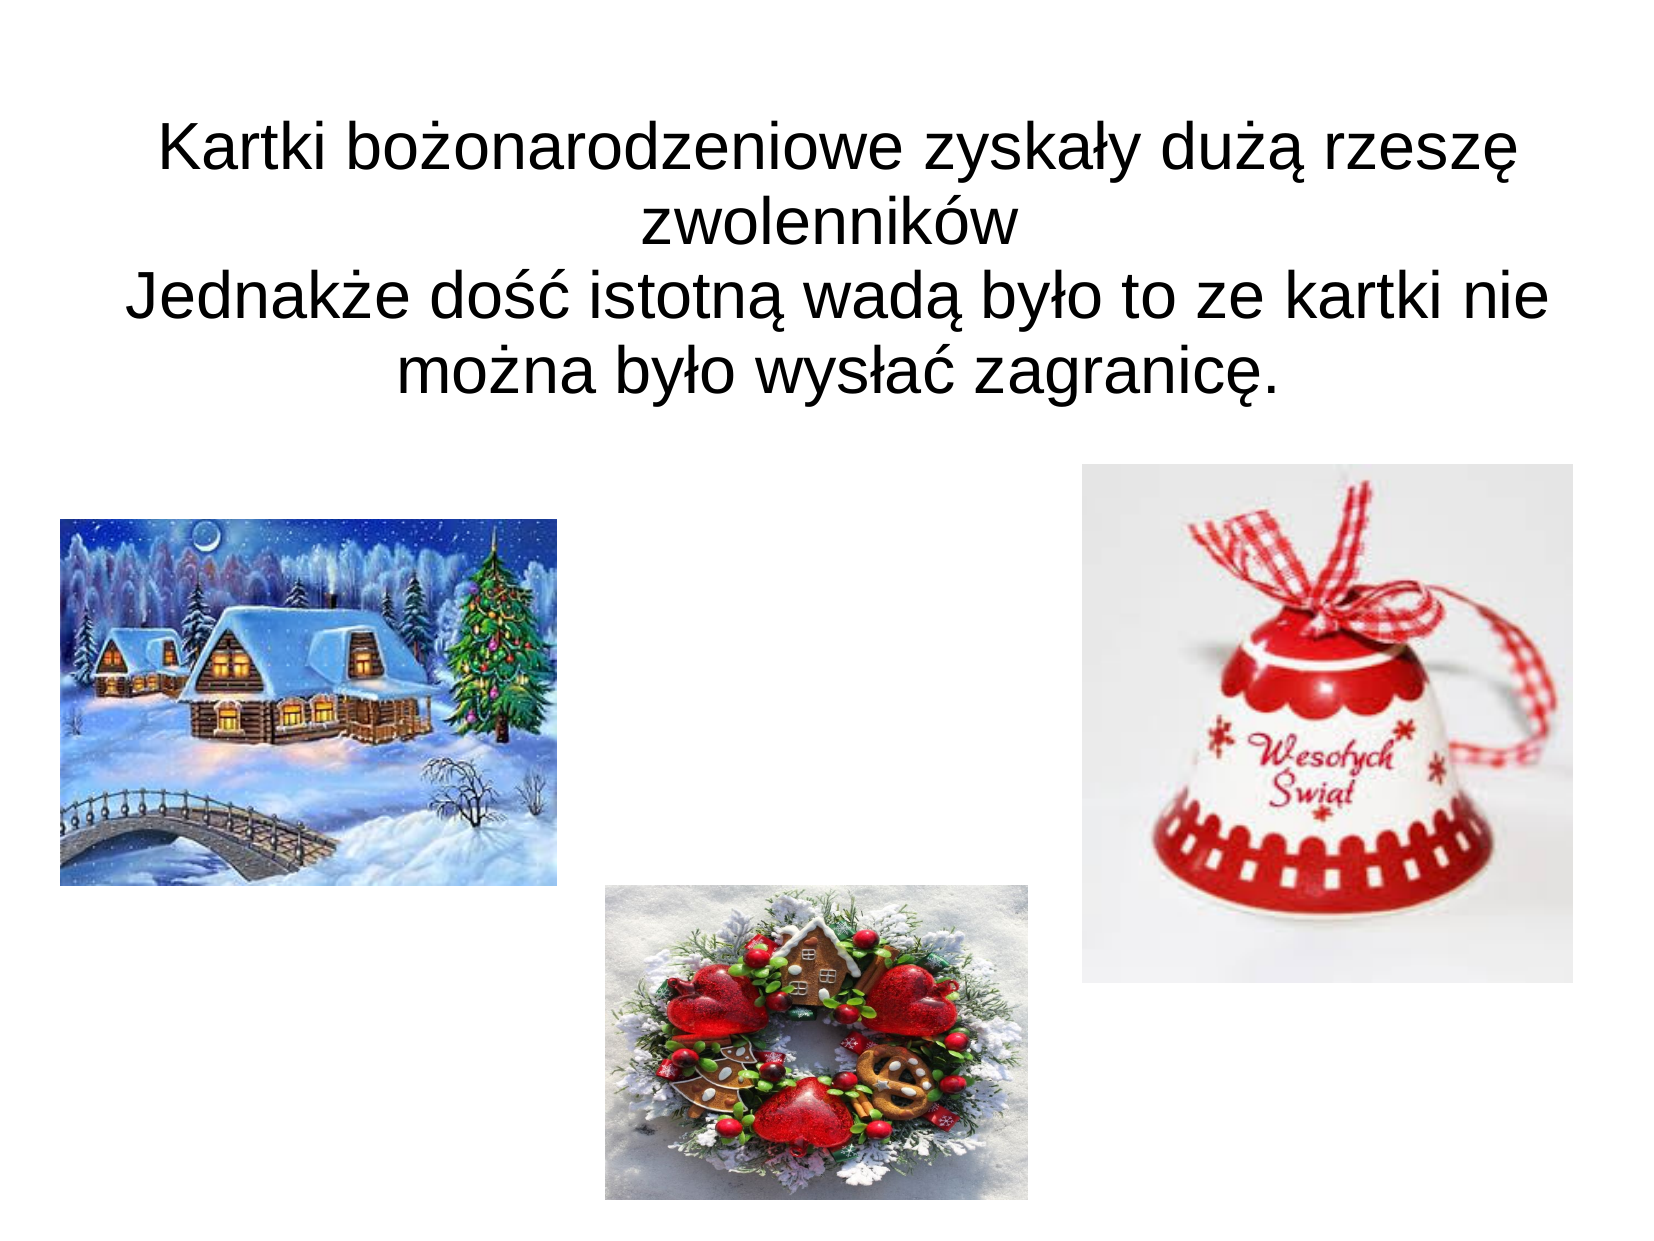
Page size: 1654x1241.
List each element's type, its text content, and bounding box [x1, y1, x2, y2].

picture [1082, 464, 1573, 983]
subtitle Kartki bożonarodzeniowe zyskały dużą rzeszę zwolenników Jednakże dość istotną wadą było to ze kartki nie można było wysłać zagranicę. [95, 0, 1584, 819]
picture [605, 885, 1028, 1200]
picture [60, 519, 557, 886]
